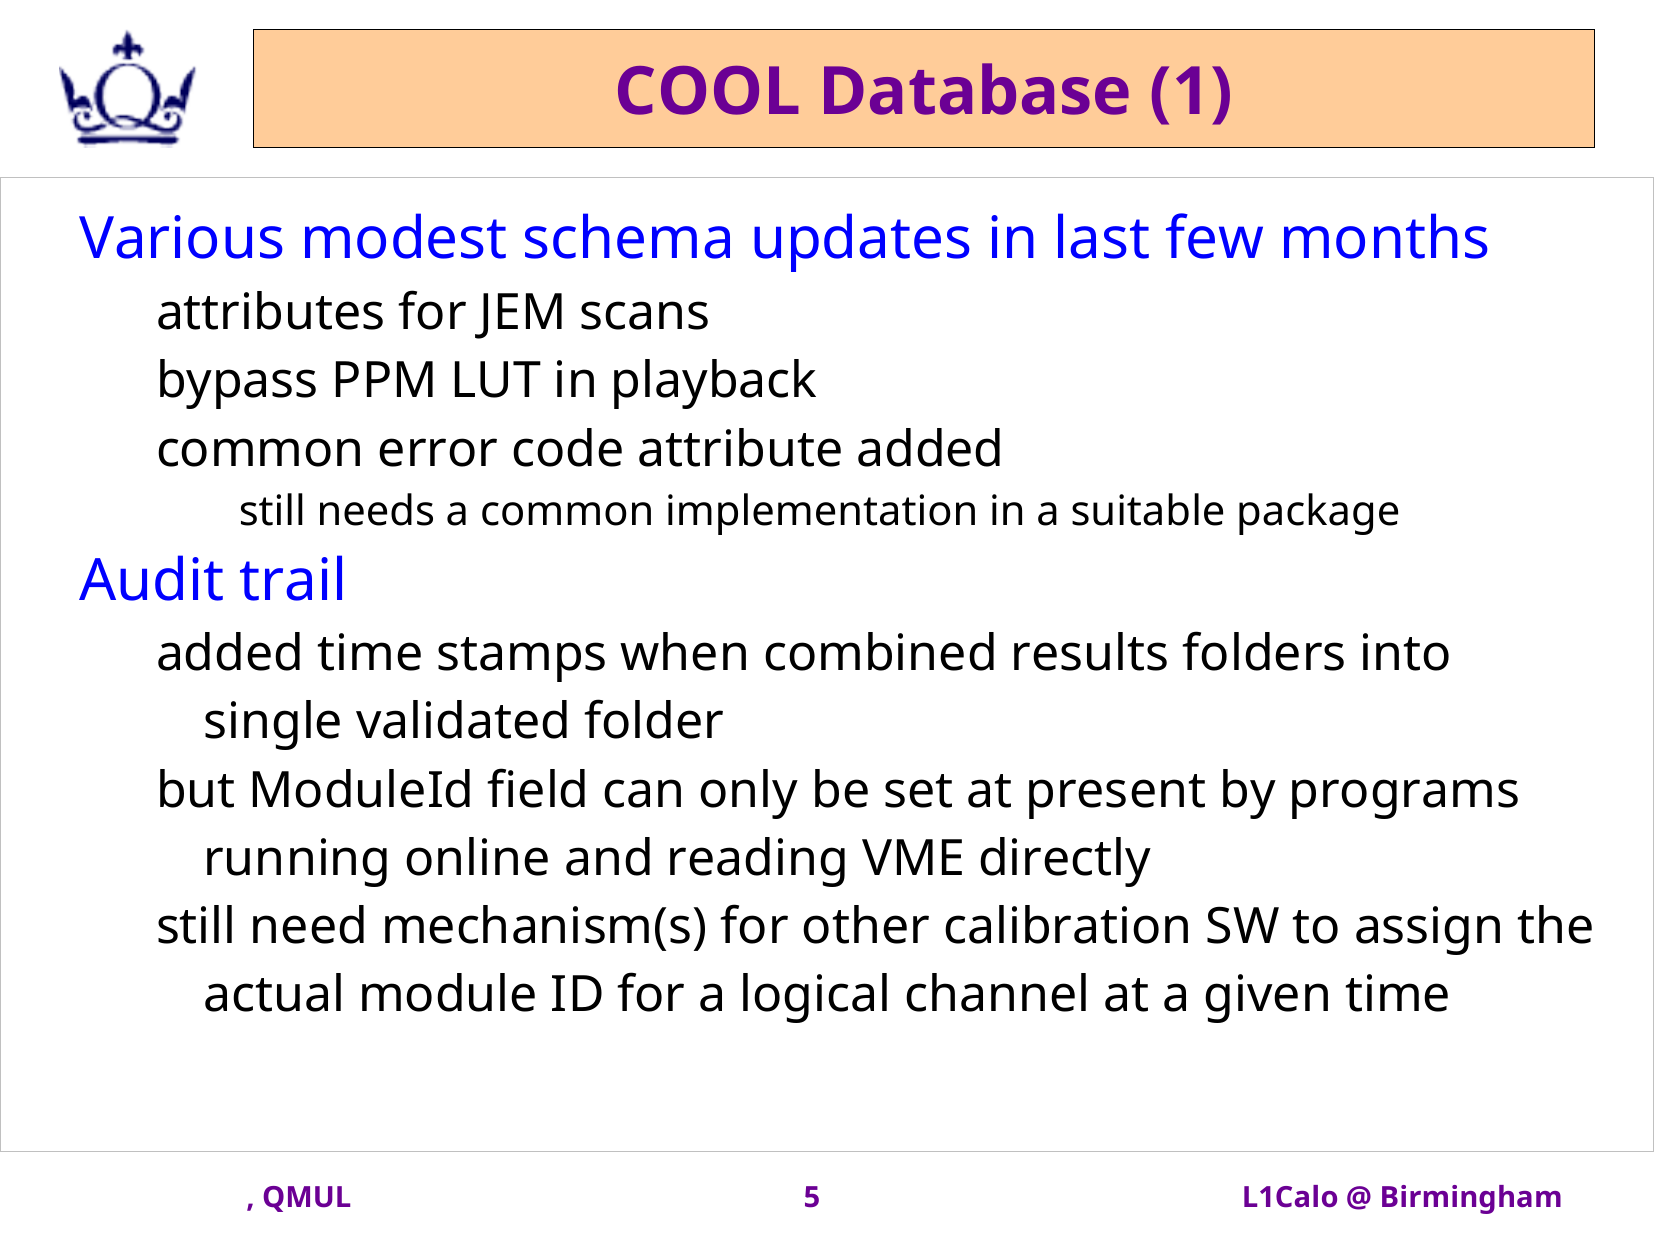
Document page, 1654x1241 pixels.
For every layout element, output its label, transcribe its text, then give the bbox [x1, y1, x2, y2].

title COOL Database (1) [253, 29, 1595, 148]
picture [59, 29, 200, 148]
list Various modest schema updates in last few months attributes for JEM scans bypass PPM LUT in playback common error code attribute added still needs a common implementation in a suitable package Audit trail added time stamps when combined results folders into single validated folder but ModuleId field can only be set at present by programs running online and reading VME directly still need mechanism(s) for other calibration SW to assign the actual module ID for a logical channel at a given time [61, 196, 1605, 1117]
